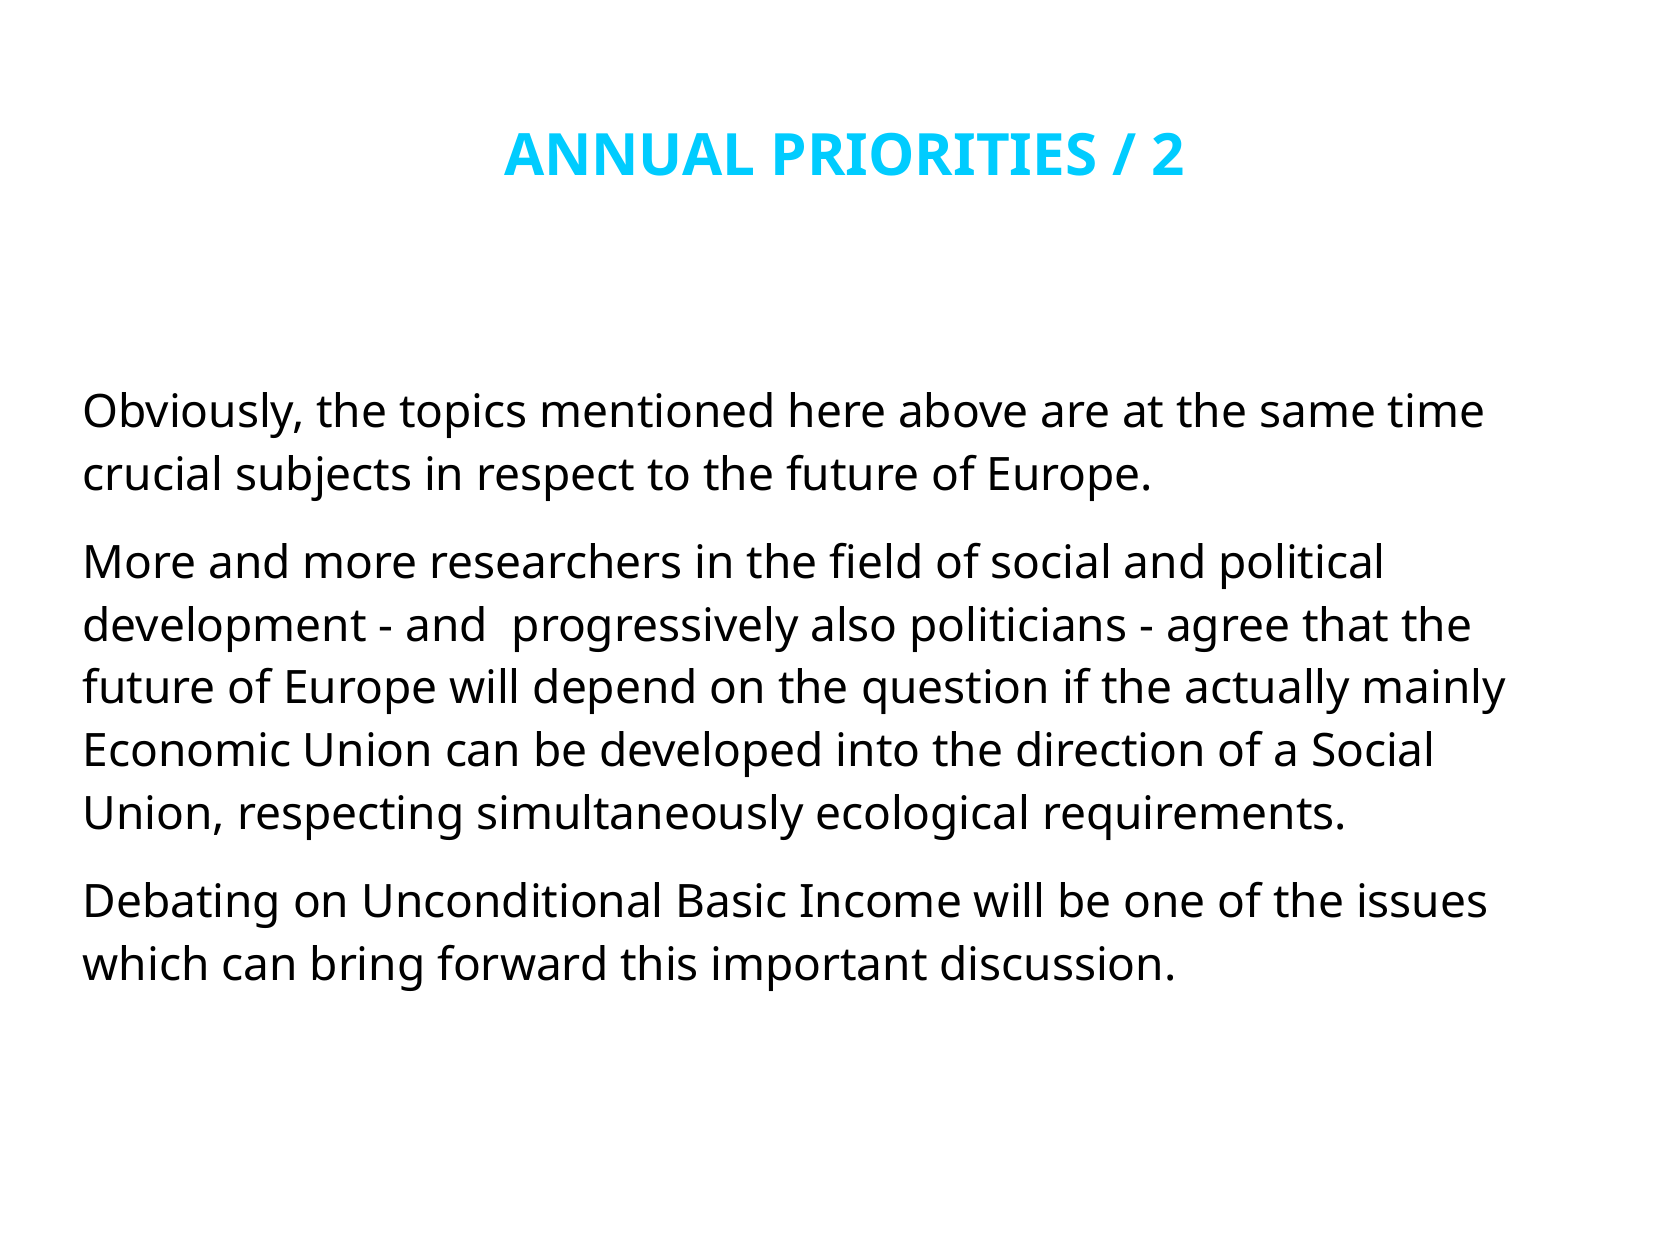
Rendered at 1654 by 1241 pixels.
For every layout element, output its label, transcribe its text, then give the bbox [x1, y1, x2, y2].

list Obviously, the topics mentioned here above are at the same time crucial subjects in respect to the future of Europe. More and more researchers in the field of social and political development - and progressively also politicians - agree that the future of Europe will depend on the question if the actually mainly Economic Union can be developed into the direction of a Social Union, respecting simultaneously ecological requirements. Debating on Unconditional Basic Income will be one of the issues which can bring forward this important discussion. [82, 290, 1571, 1010]
title ANNUAL PRIORITIES / 2 [82, 49, 1571, 257]
